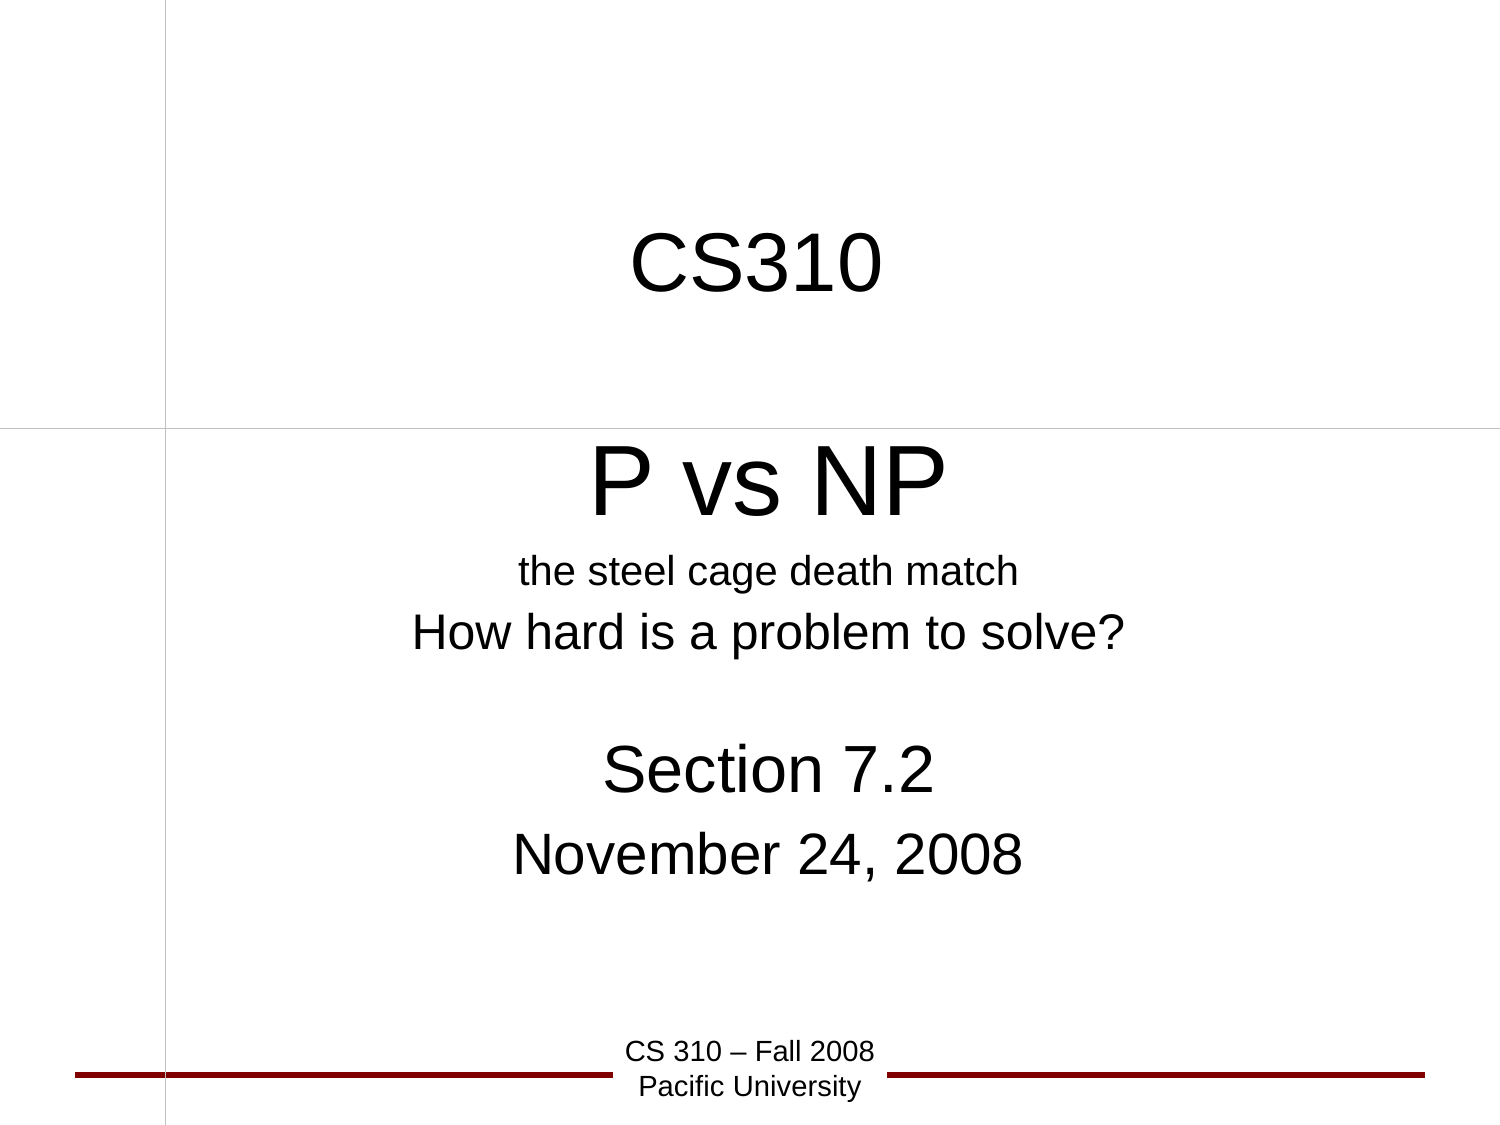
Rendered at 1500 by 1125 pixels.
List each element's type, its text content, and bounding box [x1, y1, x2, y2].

title CS310 [125, 87, 1388, 417]
subtitle P vs NP the steel cage death match How hard is a problem to solve? Section 7.2 November 24, 2008 [99, 417, 1438, 1000]
